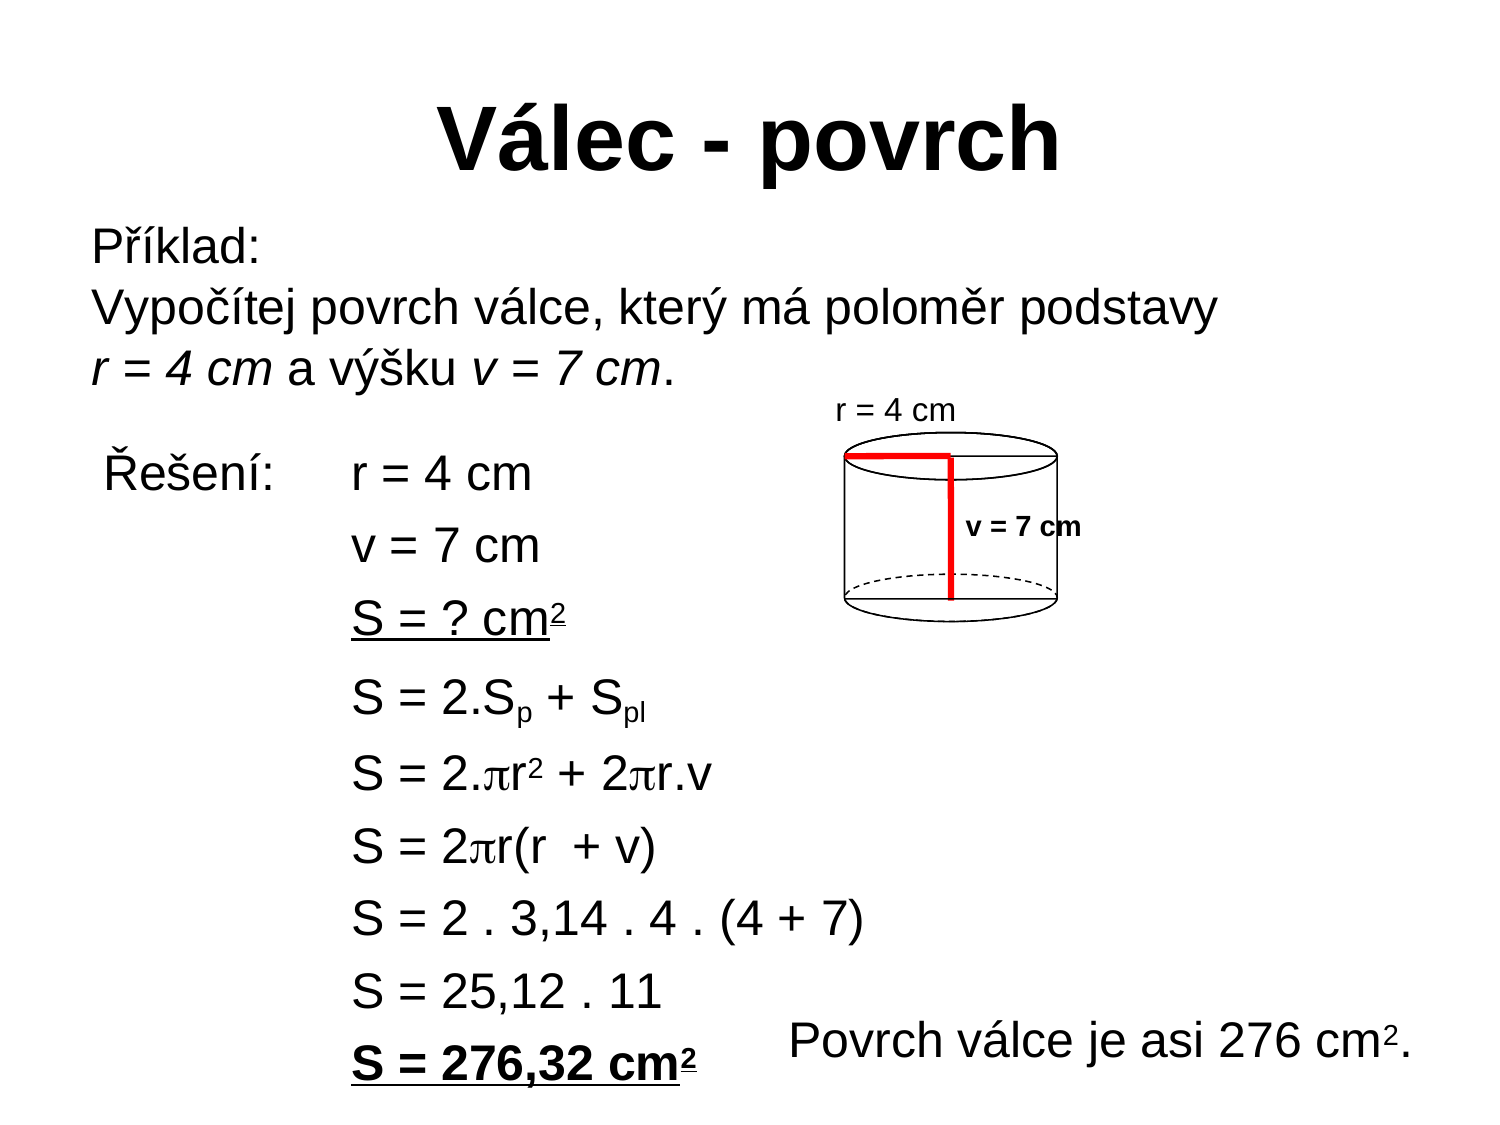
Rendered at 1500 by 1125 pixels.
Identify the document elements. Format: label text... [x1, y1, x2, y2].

text_box r = 4 cm v = 7 cm S = ? cm2 [336, 432, 644, 656]
text_box Vypočítej povrch válce, který má poloměr podstavy r = 4 cm a výšku v = 7 cm. [76, 278, 1390, 409]
text_box v = 7 cm [955, 503, 1056, 539]
text_box Povrch válce je asi 276 cm2. [773, 1011, 1459, 1083]
title Válec - povrch [75, 45, 1426, 233]
text_box r = 4 cm [820, 385, 987, 445]
list Příklad: [76, 220, 290, 278]
text_box v = 7 cm [1058, 503, 1105, 539]
text_box S = 2.Sp + Spl S = 2.r2 + 2r.v S = 2r(r+ v) S = 2 . 3,14 . 4 . (4 + 7) S = 25,12 . 11 S = 276,32 cm2 [336, 656, 916, 1083]
text_box Řešení: [88, 444, 302, 516]
